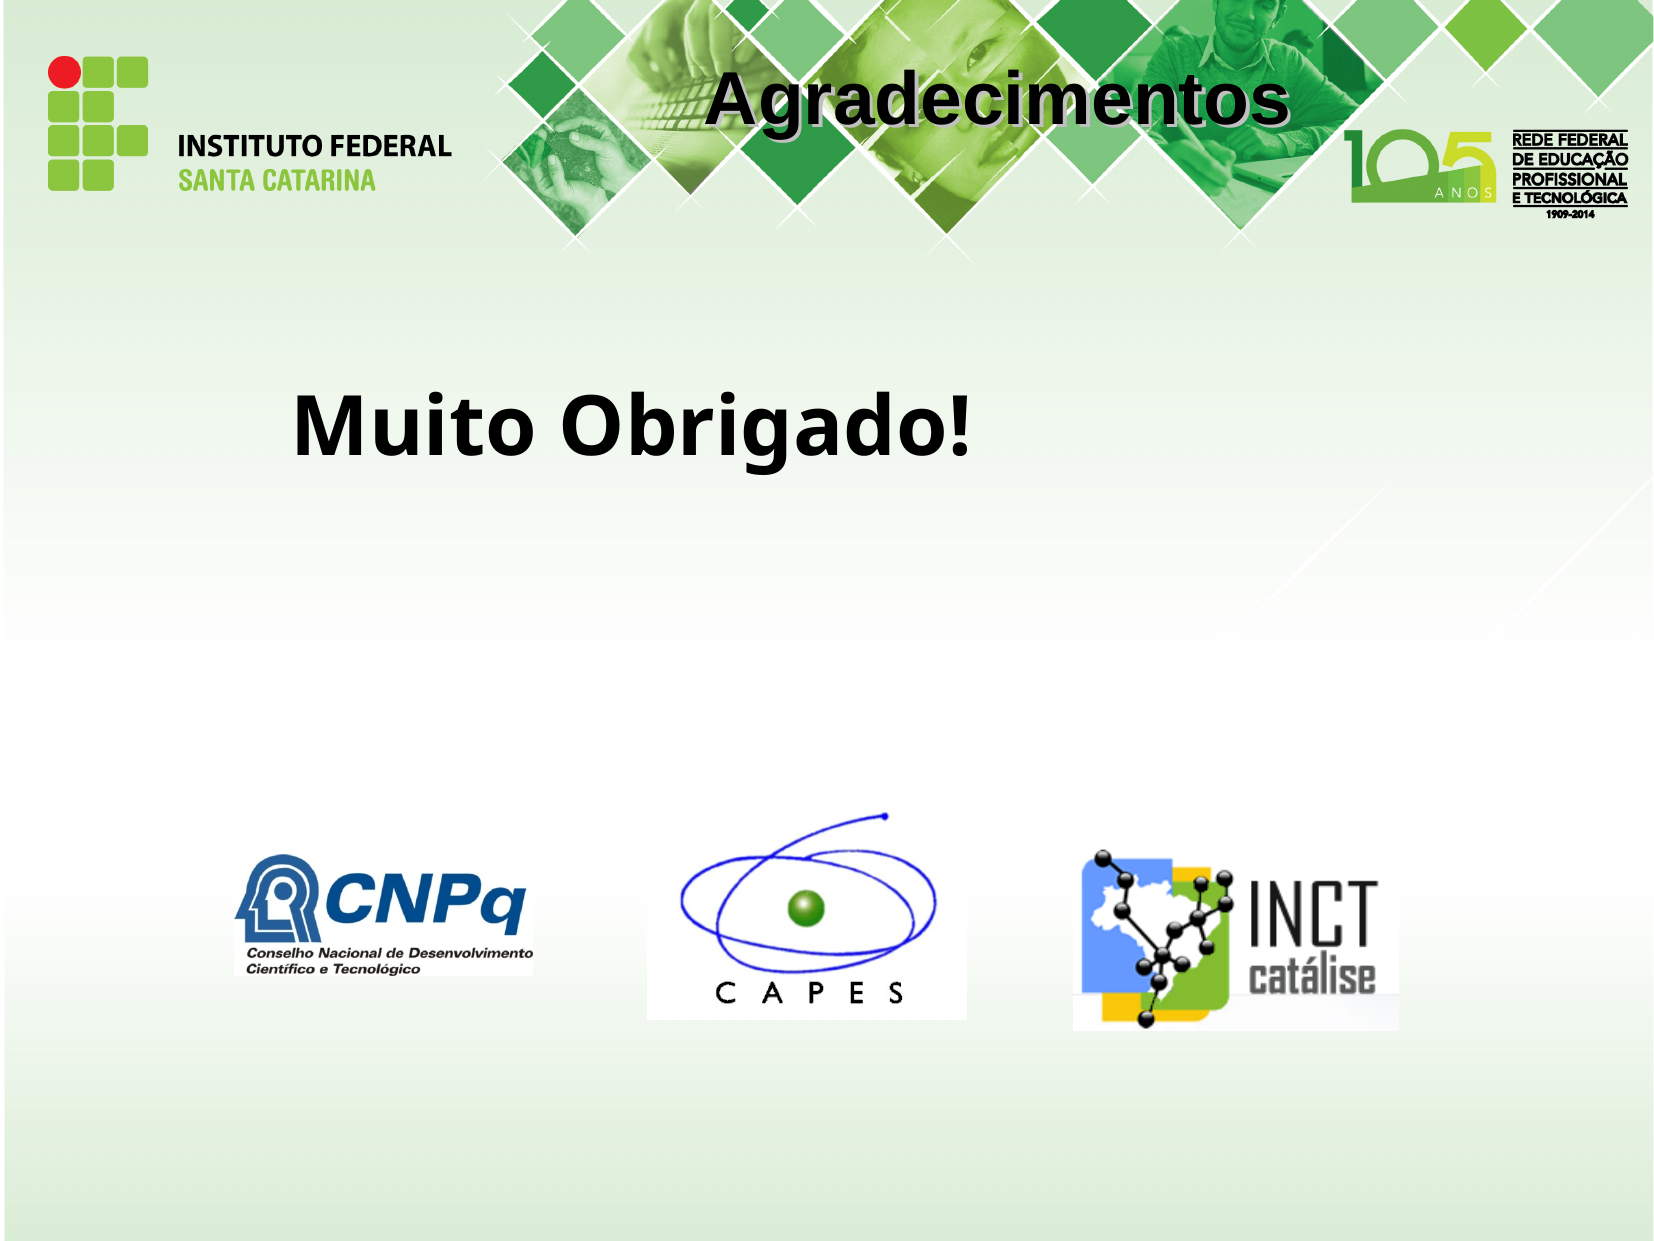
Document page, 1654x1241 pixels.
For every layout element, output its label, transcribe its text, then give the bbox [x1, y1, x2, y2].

text_box Muito Obrigado! [276, 373, 988, 483]
text_box Agradecimentos [401, 0, 1595, 189]
picture [1, 0, 1654, 1241]
